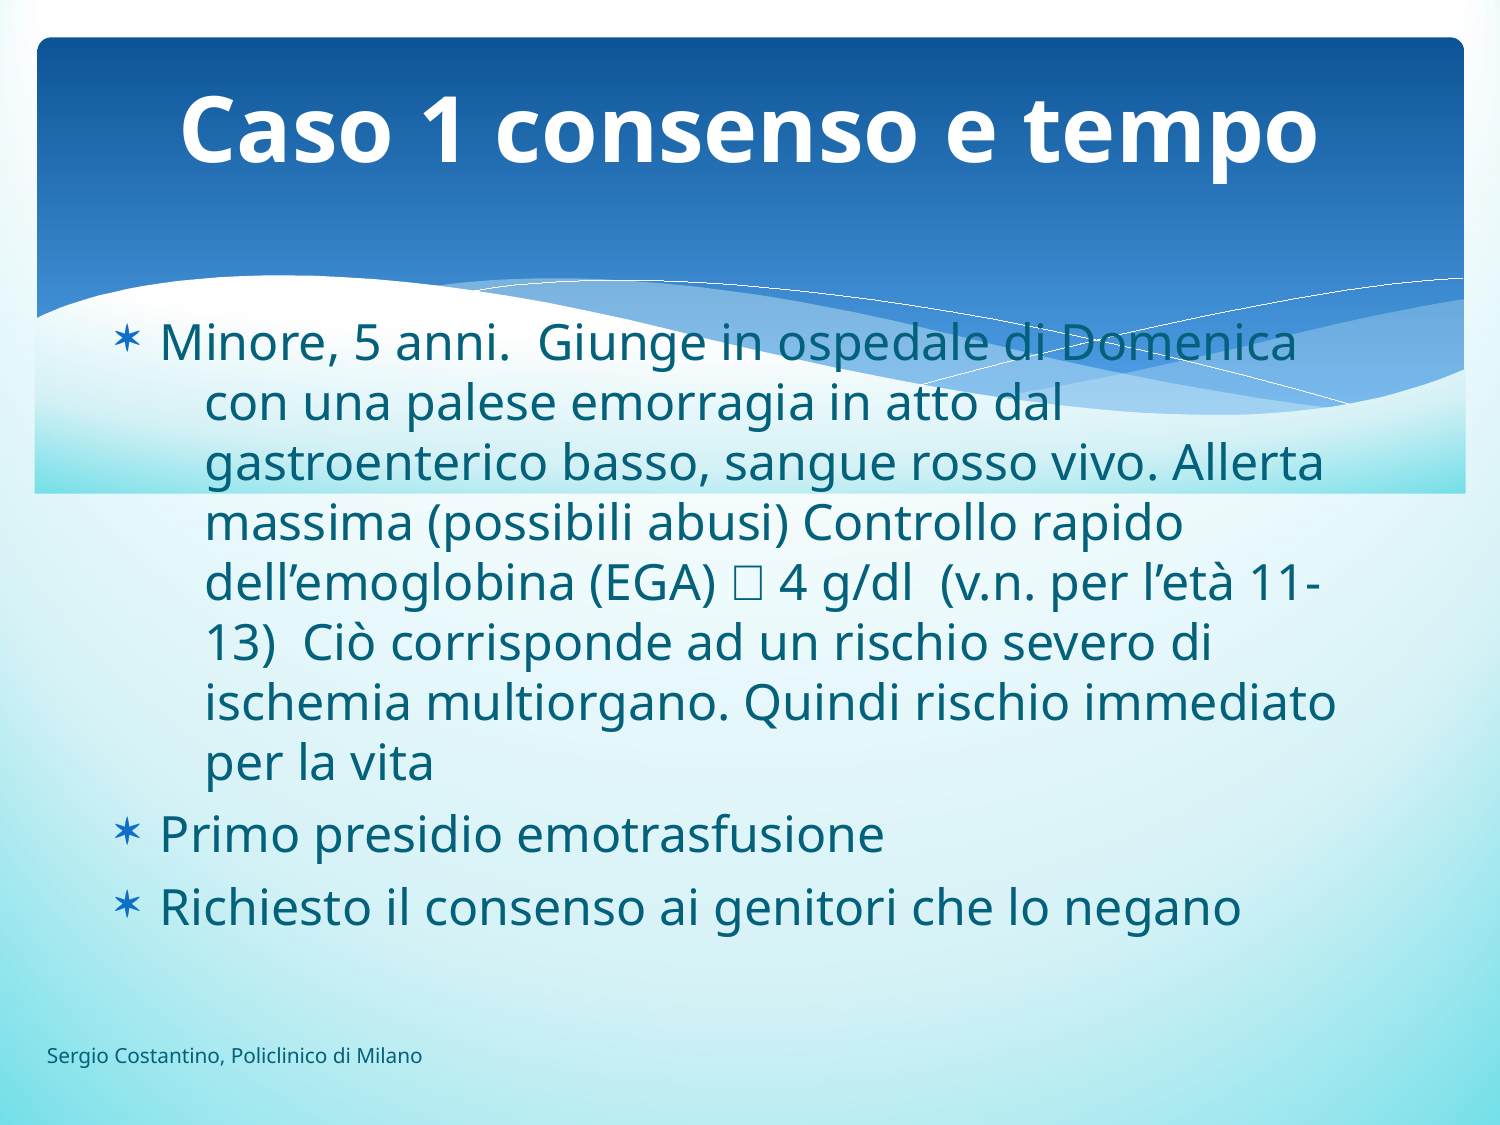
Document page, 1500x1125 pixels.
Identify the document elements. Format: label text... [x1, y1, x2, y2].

list Minore, 5 anni. Giunge in ospedale di Domenica con una palese emorragia in atto dal gastroenterico basso, sangue rosso vivo. Allerta massima (possibili abusi) Controllo rapido dell’emoglobina (EGA)  4 g/dl (v.n. per l’età 11-13) Ciò corrisponde ad un rischio severo di ischemia multiorgano. Quindi rischio immediato per la vita Primo presidio emotrasfusione Richiesto il consenso ai genitori che lo negano [100, 302, 1359, 1005]
title Caso 1 consenso e tempo [75, 55, 1426, 197]
text_box Sergio Costantino, Policlinico di Milano [31, 1025, 653, 1086]
